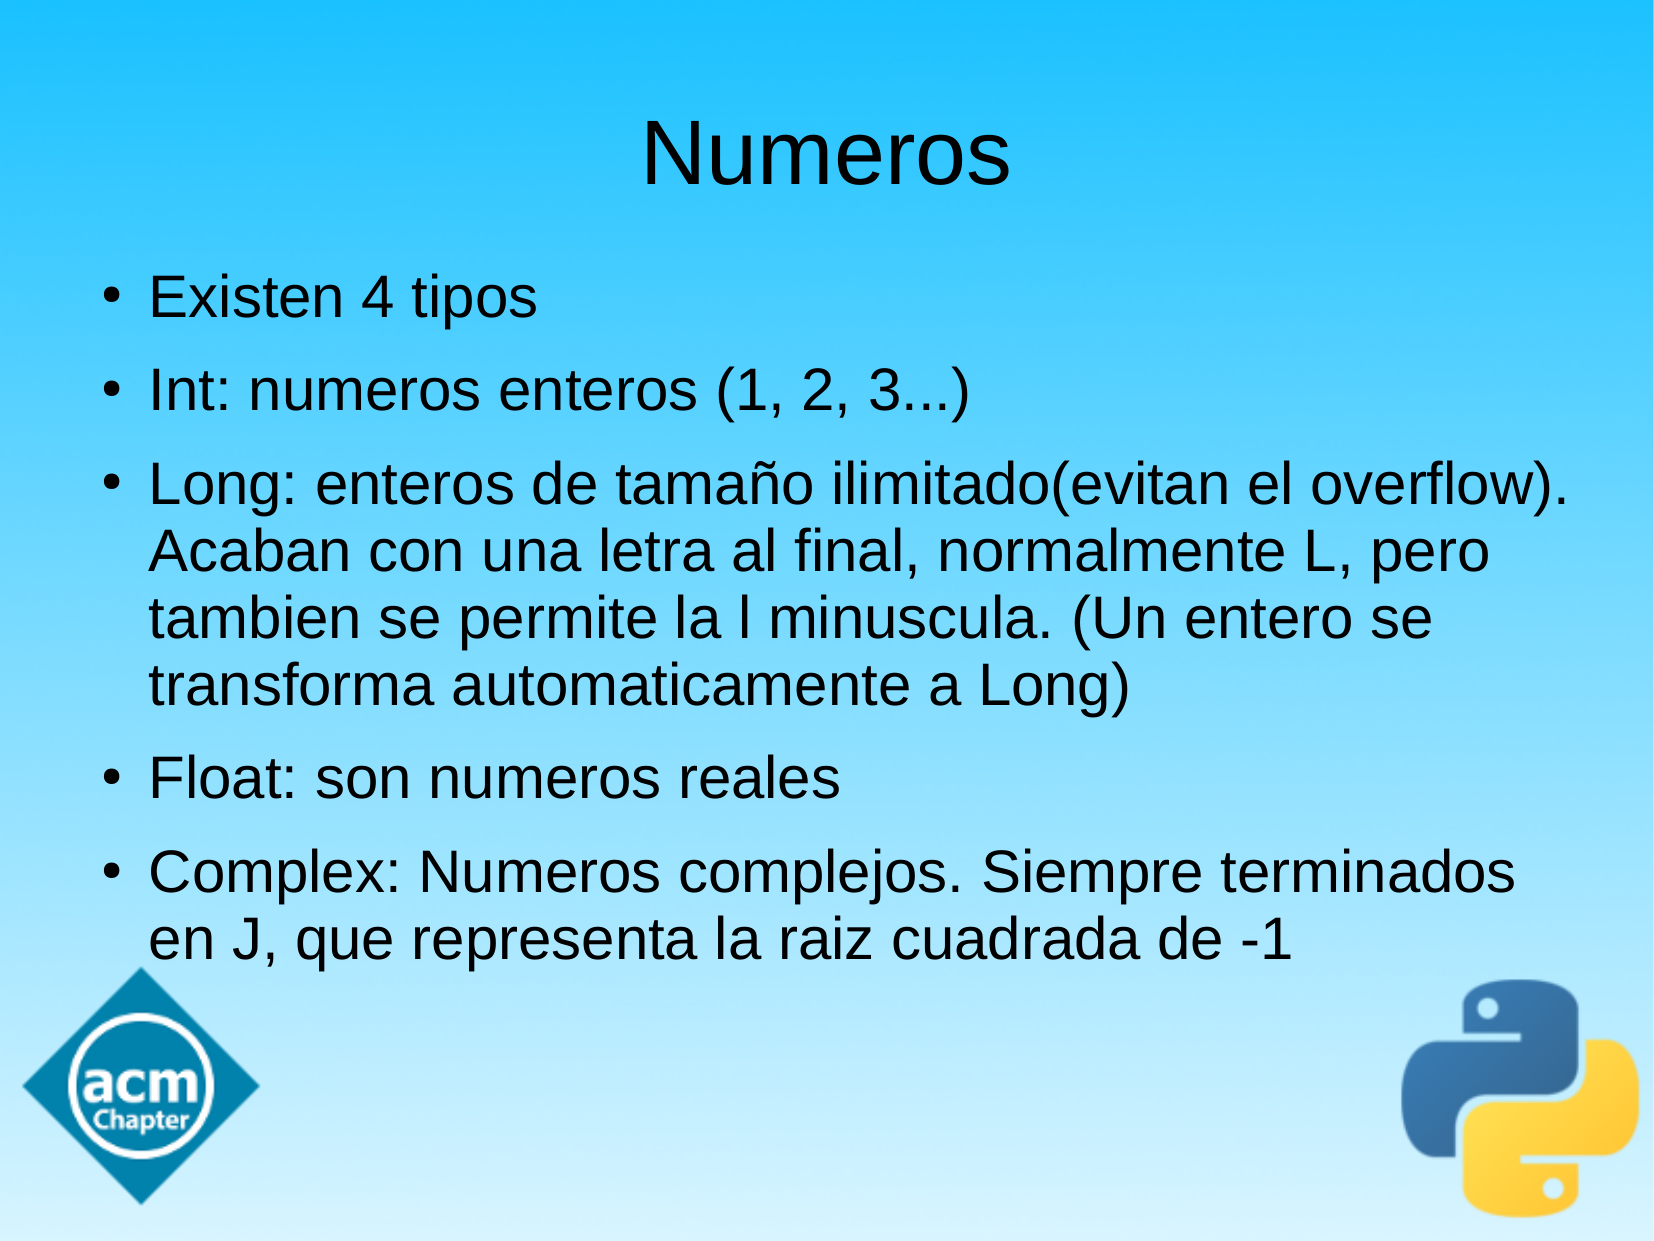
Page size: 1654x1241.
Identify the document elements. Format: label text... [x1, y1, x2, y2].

title Numeros [82, 49, 1571, 257]
list Existen 4 tipos Int: numeros enteros (1, 2, 3...) Long: enteros de tamaño ilimitado(evitan el overflow). Acaban con una letra al final, normalmente L, pero tambien se permite la l minuscula. (Un entero se transforma automaticamente a Long) Float: son numeros reales Complex: Numeros complejos. Siempre terminados en J, que representa la raiz cuadrada de -1 [85, 262, 1574, 983]
picture [0, 0, 1654, 1241]
